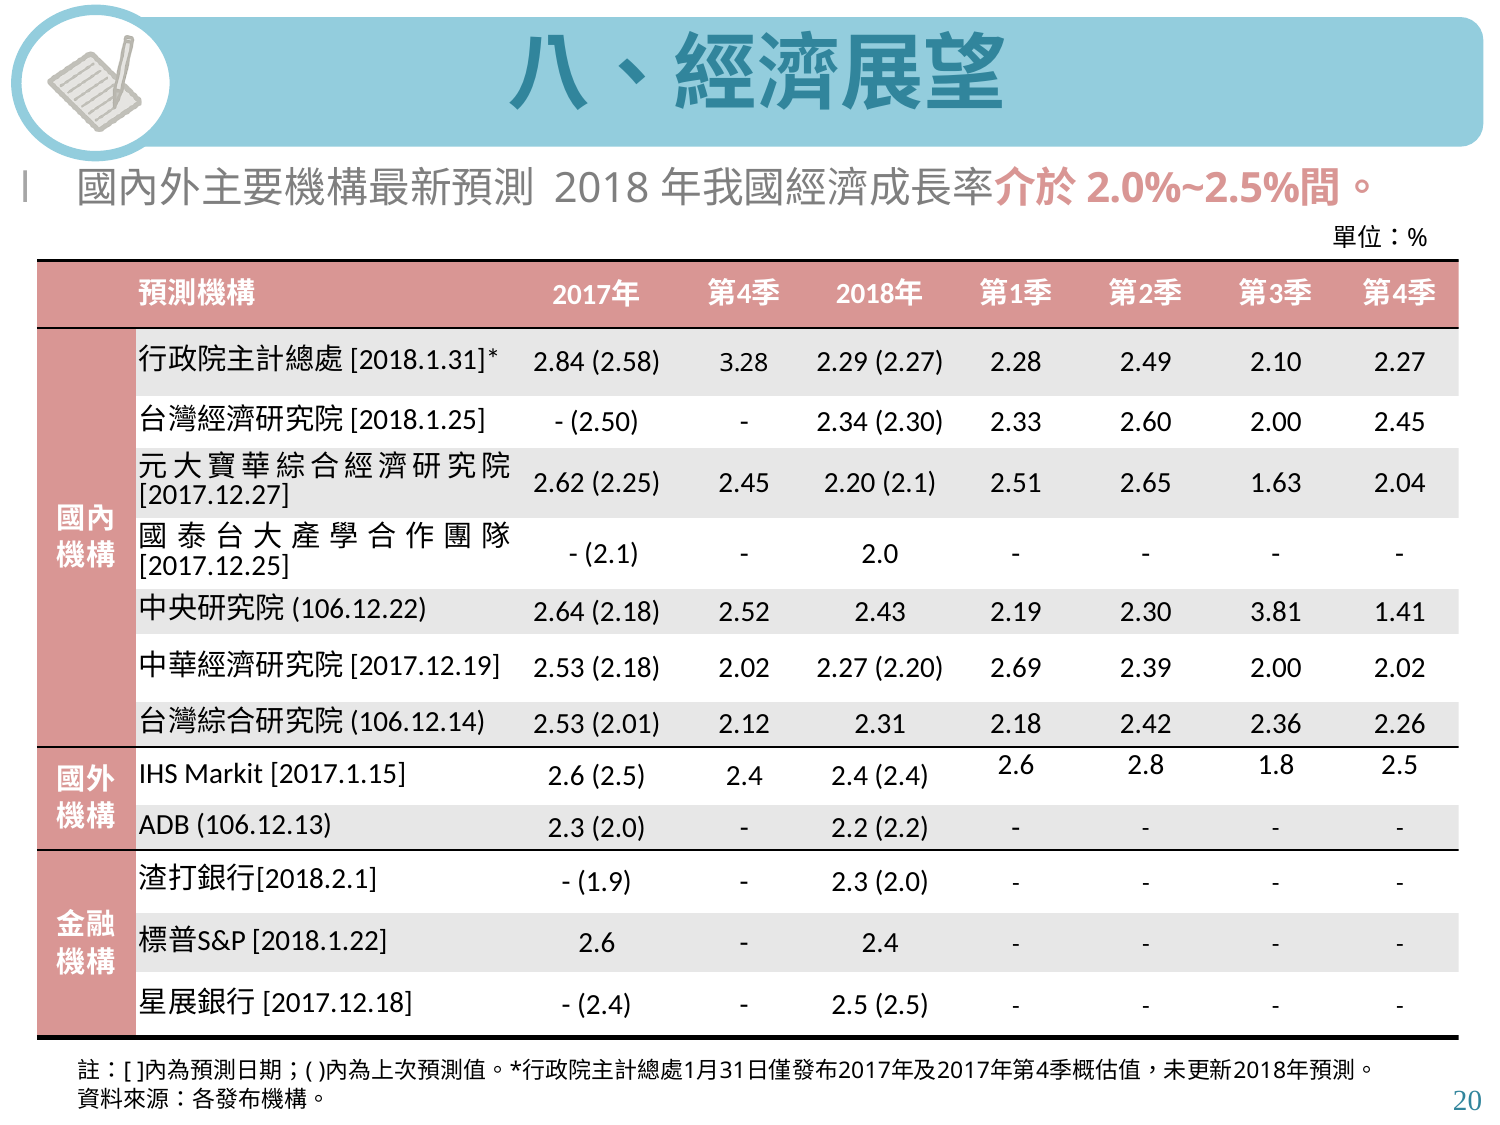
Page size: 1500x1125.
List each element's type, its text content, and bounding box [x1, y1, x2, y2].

text_box 註：[ ]內為預測日期；( )內為上次預測值。*行政院主計總處1月31日僅發布2017年及2017年第4季概估值，未更新2018年預測。 資料來源：各發布機構。 [62, 1046, 1424, 1121]
picture [47, 35, 142, 132]
picture [36, 259, 1459, 1040]
text_box 八、經濟展望 [4, 42, 1500, 134]
text_box 單位：% [1316, 214, 1456, 259]
text_box 國內外主要機構最新預測 2018 年我國經濟成長率介於 2.0%~2.5%間。 [4, 160, 1482, 268]
